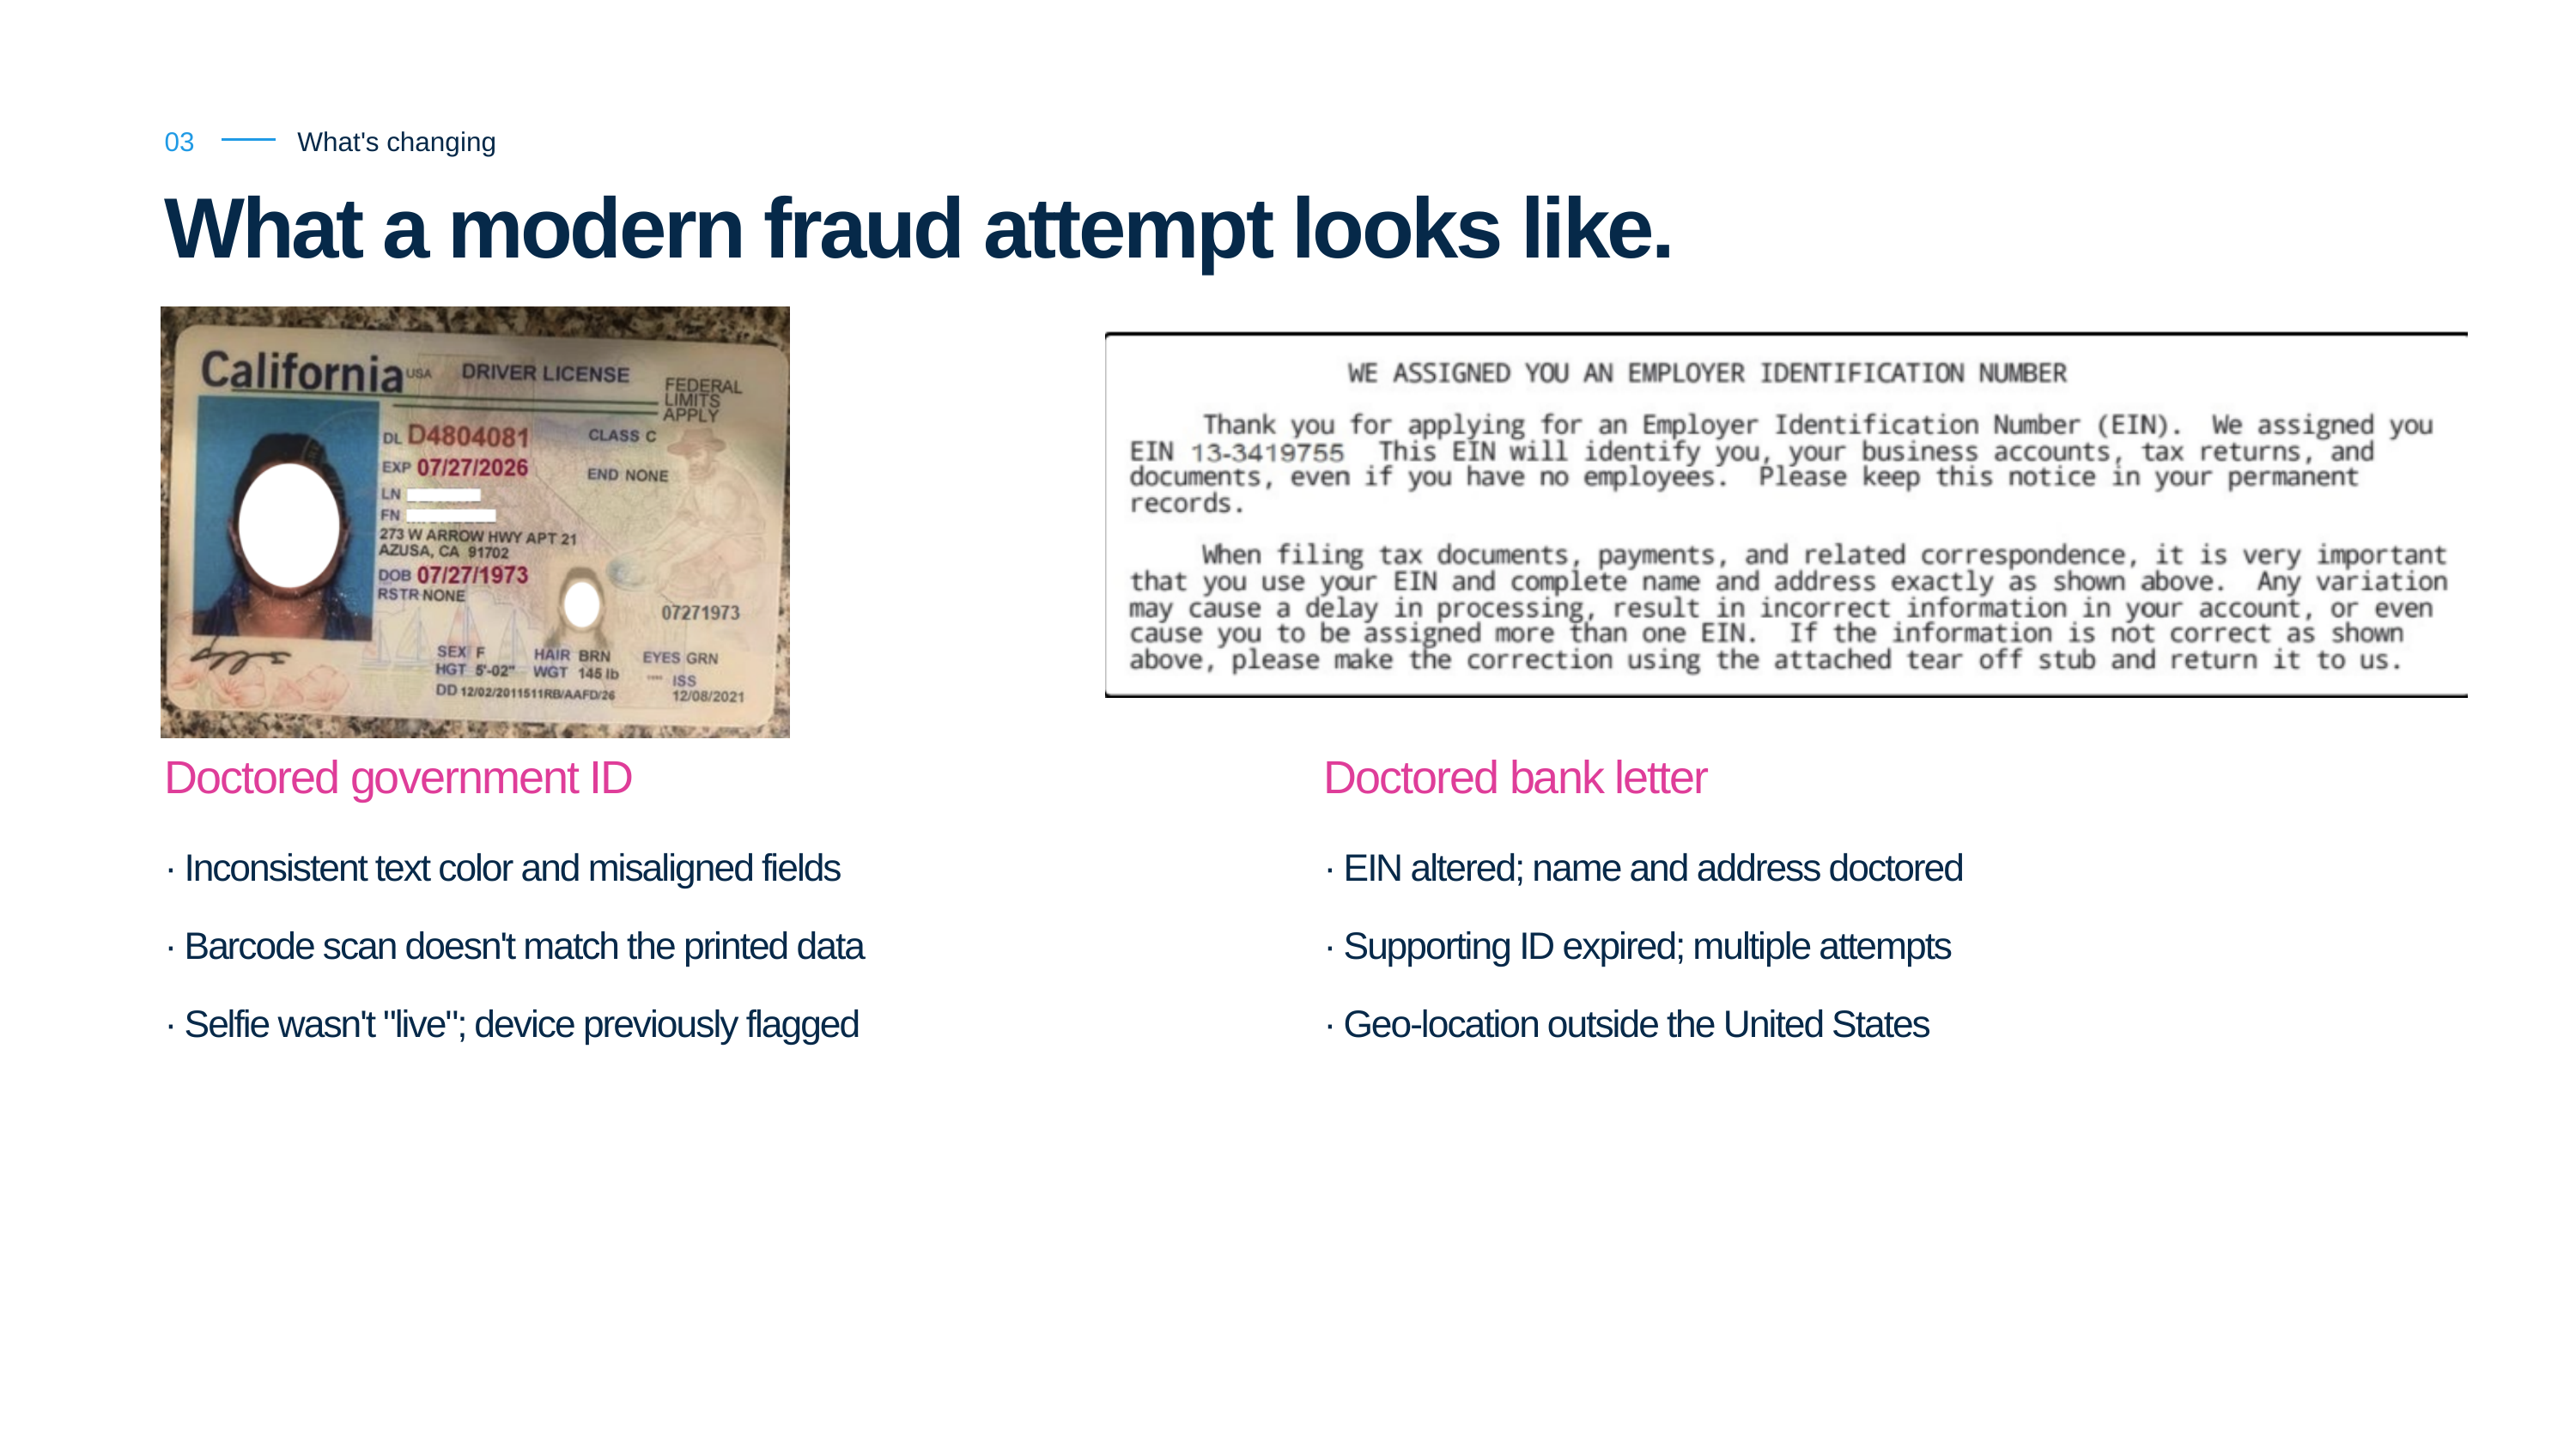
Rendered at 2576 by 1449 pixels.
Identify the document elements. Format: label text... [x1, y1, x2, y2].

text_box · Inconsistent text color and misaligned fields [161, 826, 1320, 894]
text_box · Supporting ID expired; multiple attempts [1320, 904, 2525, 972]
picture [1105, 327, 2468, 698]
text_box Doctored government ID [161, 743, 1320, 808]
text_box 03 [161, 123, 214, 161]
text_box What's changing [294, 123, 574, 161]
picture [161, 306, 790, 738]
text_box · Geo-location outside the United States [1320, 982, 2525, 1050]
text_box · Barcode scan doesn't match the printed data [161, 904, 1320, 972]
text_box · EIN altered; name and address doctored [1320, 826, 2525, 894]
text_box · Selfie wasn't "live"; device previously flagged [161, 982, 1320, 1050]
text_box What a modern fraud attempt looks like. [161, 177, 2375, 282]
text_box Doctored bank letter [1320, 743, 2525, 808]
